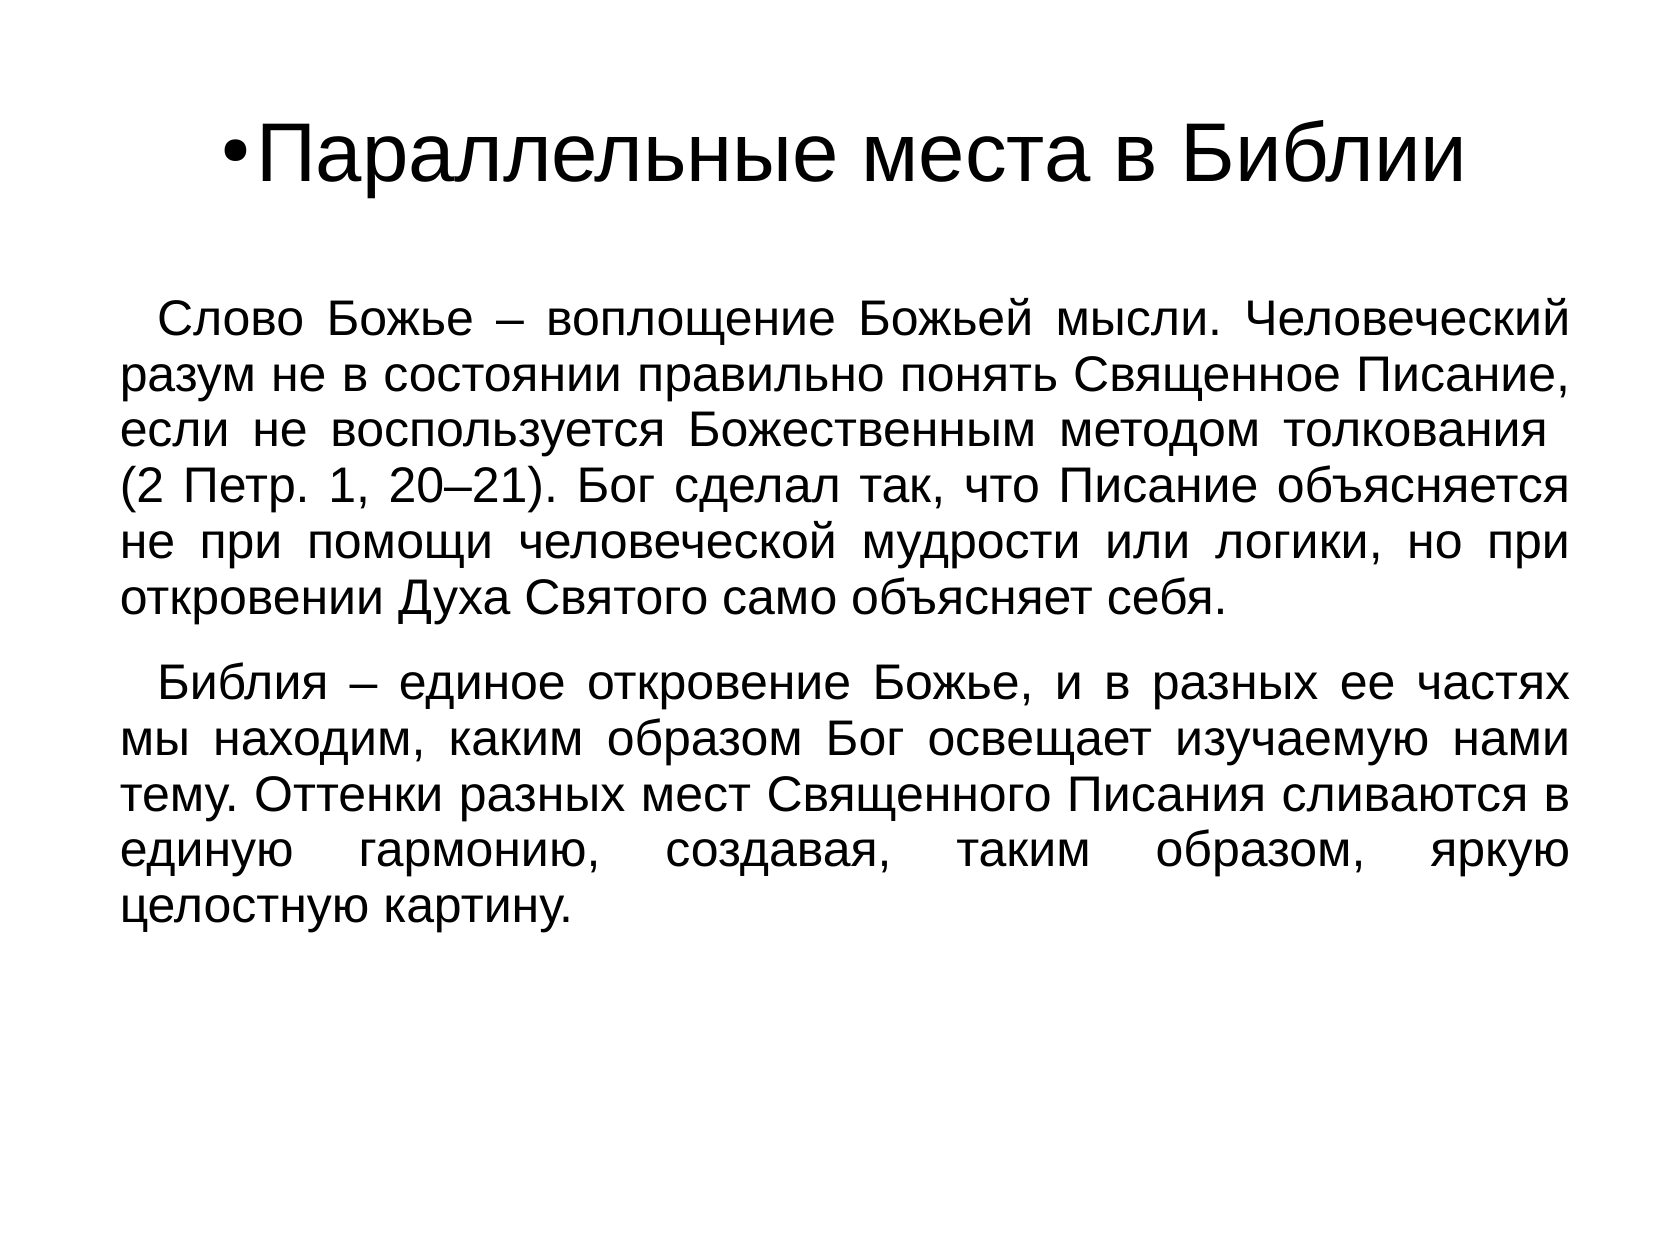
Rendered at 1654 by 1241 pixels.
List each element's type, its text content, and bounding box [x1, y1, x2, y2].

list Слово Божье – воплощение Божьей мысли. Человеческий разум не в состоянии правильно понять Священное Писание, если не воспользуется Божественным методом толкования (2 Петр. 1, 20–21). Бог сделал так, что Писание объясняется не при помощи человеческой мудрости или логики, но при откровении Духа Святого само объясняет себя. Библия – единое откровение Божье, и в разных ее частях мы находим, каким образом Бог освещает изучаемую нами тему. Оттенки разных мест Священного Писания сливаются в единую гармонию, создавая, таким образом, яркую целостную картину. [82, 290, 1571, 1109]
title Параллельные места в Библии [82, 49, 1571, 257]
